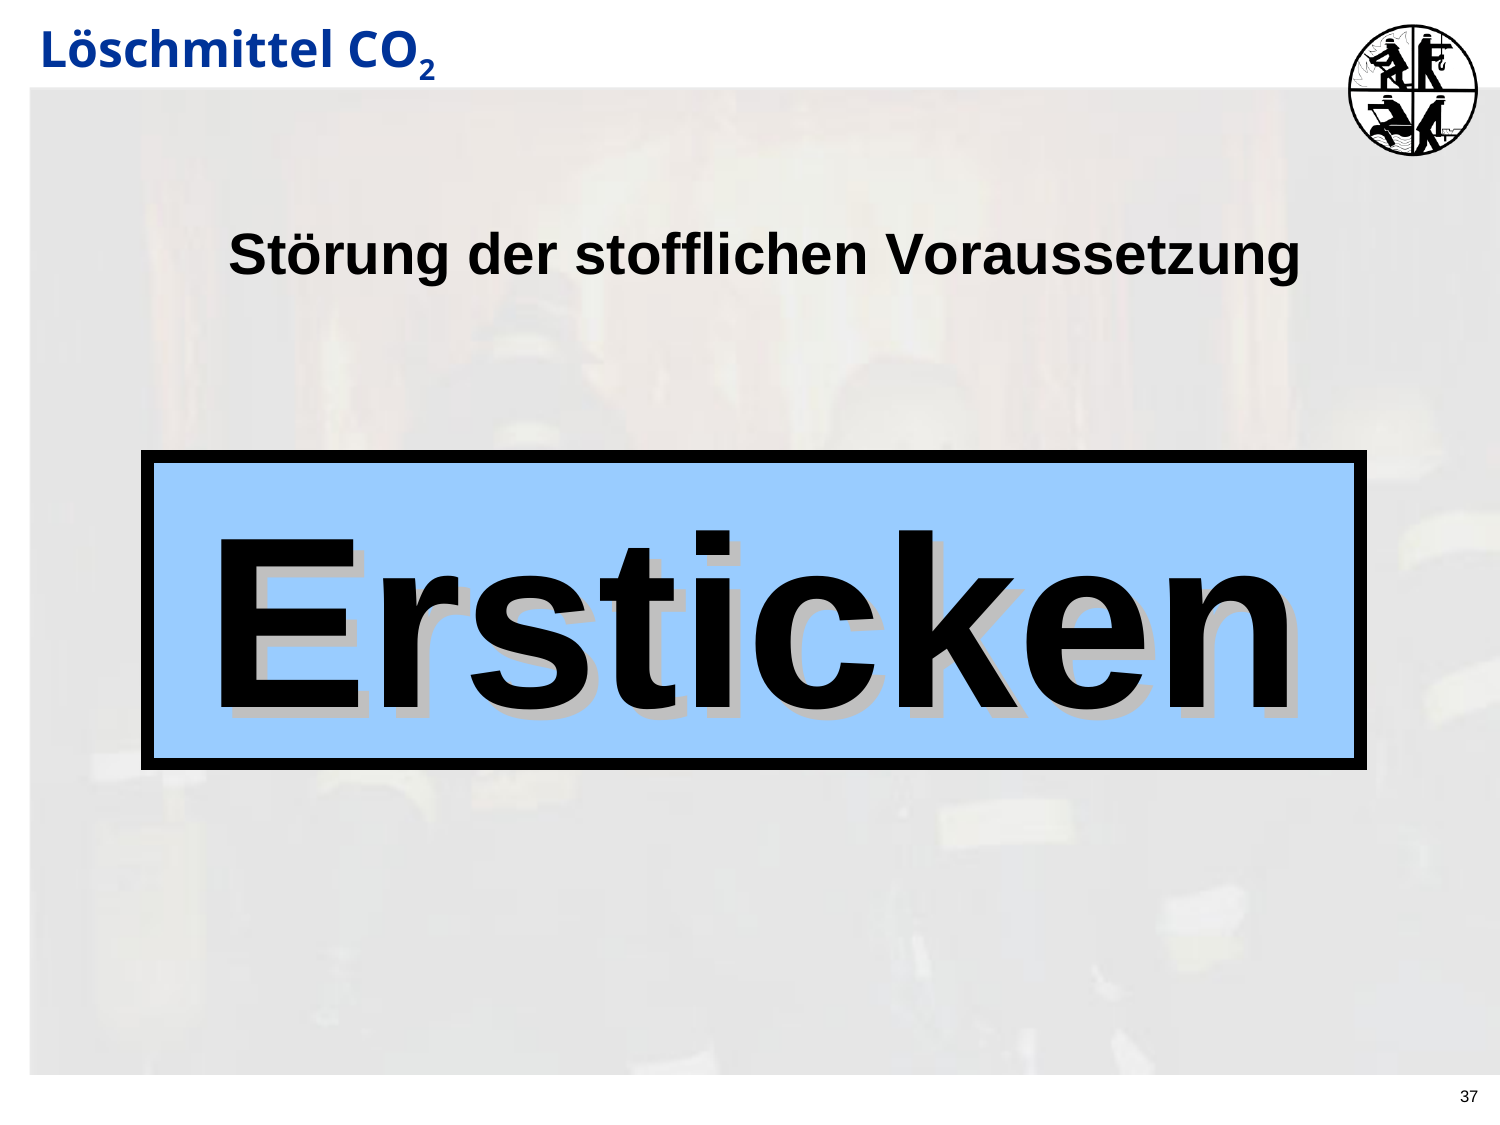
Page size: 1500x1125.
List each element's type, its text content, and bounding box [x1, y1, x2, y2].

picture [31, 20, 1500, 1075]
title Löschmittel CO2 [39, 17, 1222, 80]
text_box Störung der stofflichen Voraussetzung [213, 208, 1319, 294]
text_box Ersticken [147, 456, 1361, 765]
text_box <Foliennummer> [1180, 1078, 1494, 1118]
